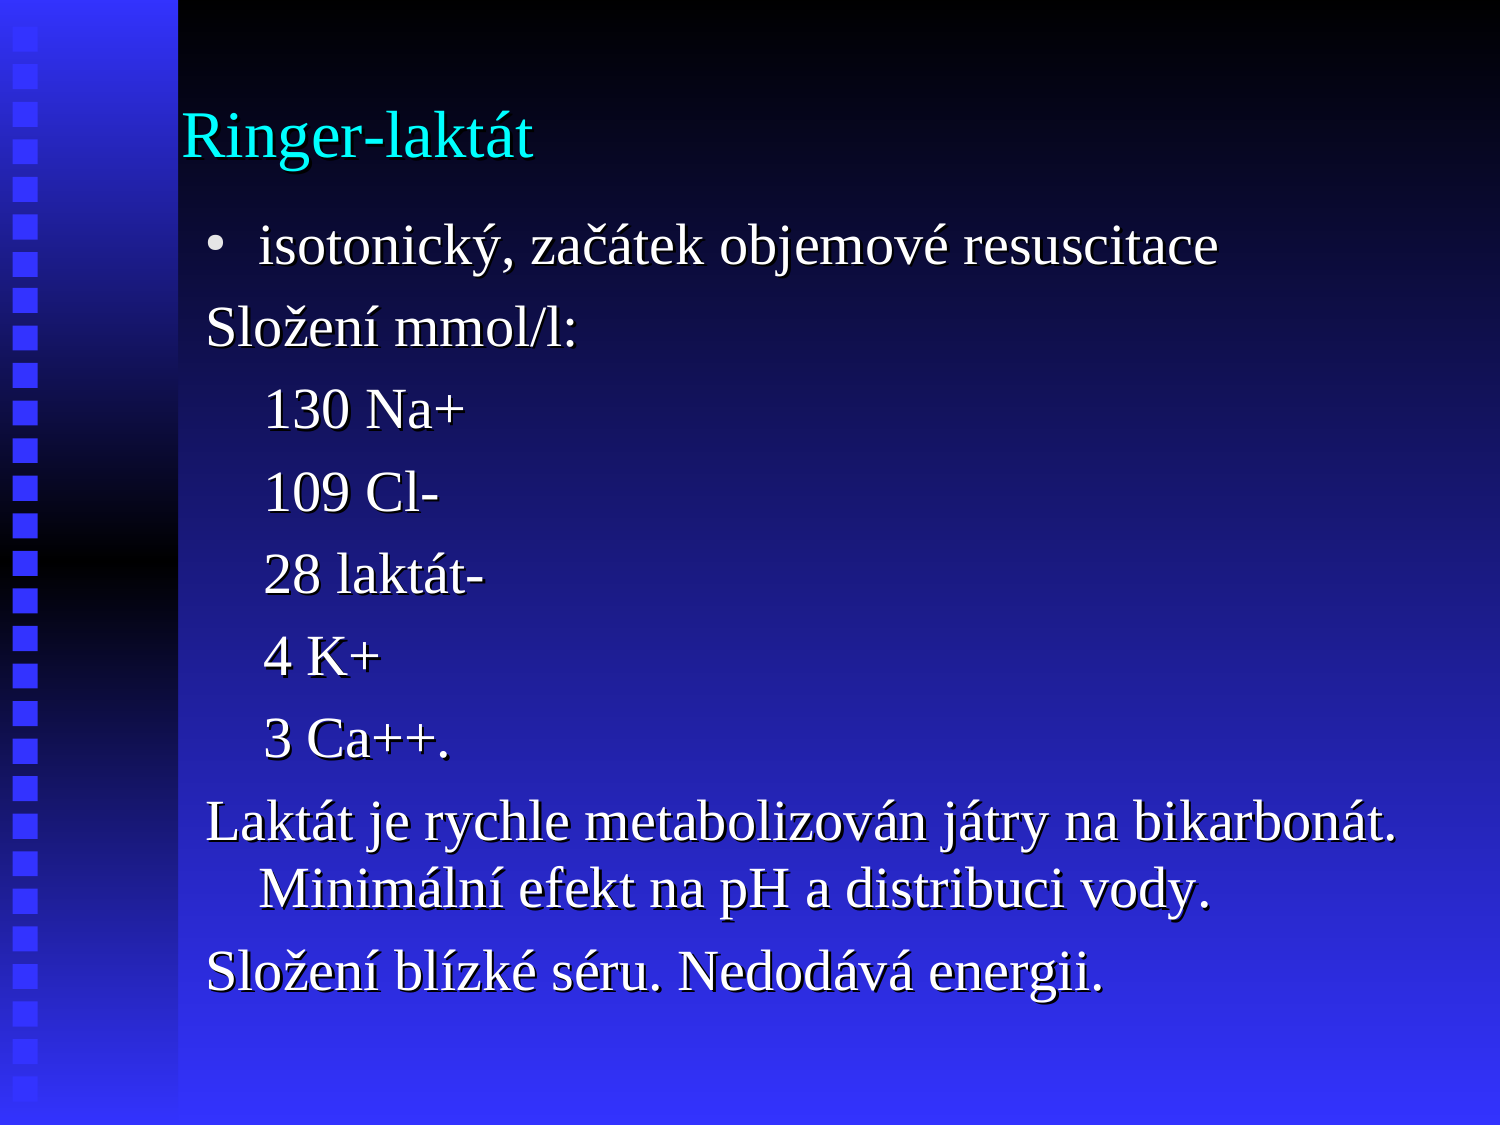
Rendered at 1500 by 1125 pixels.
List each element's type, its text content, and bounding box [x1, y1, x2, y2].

title Ringer-laktát [181, 39, 1457, 227]
list isotonický, začátek objemové resuscitace Složení mmol/l: 130 Na+ 109 Cl- 28 laktát- 4 K+ 3 Ca++. Laktát je rychle metabolizován játry na bikarbonát. Minimální efekt na pH a distribuci vody. Složení blízké séru. Nedodává energii. [187, 208, 1463, 1094]
